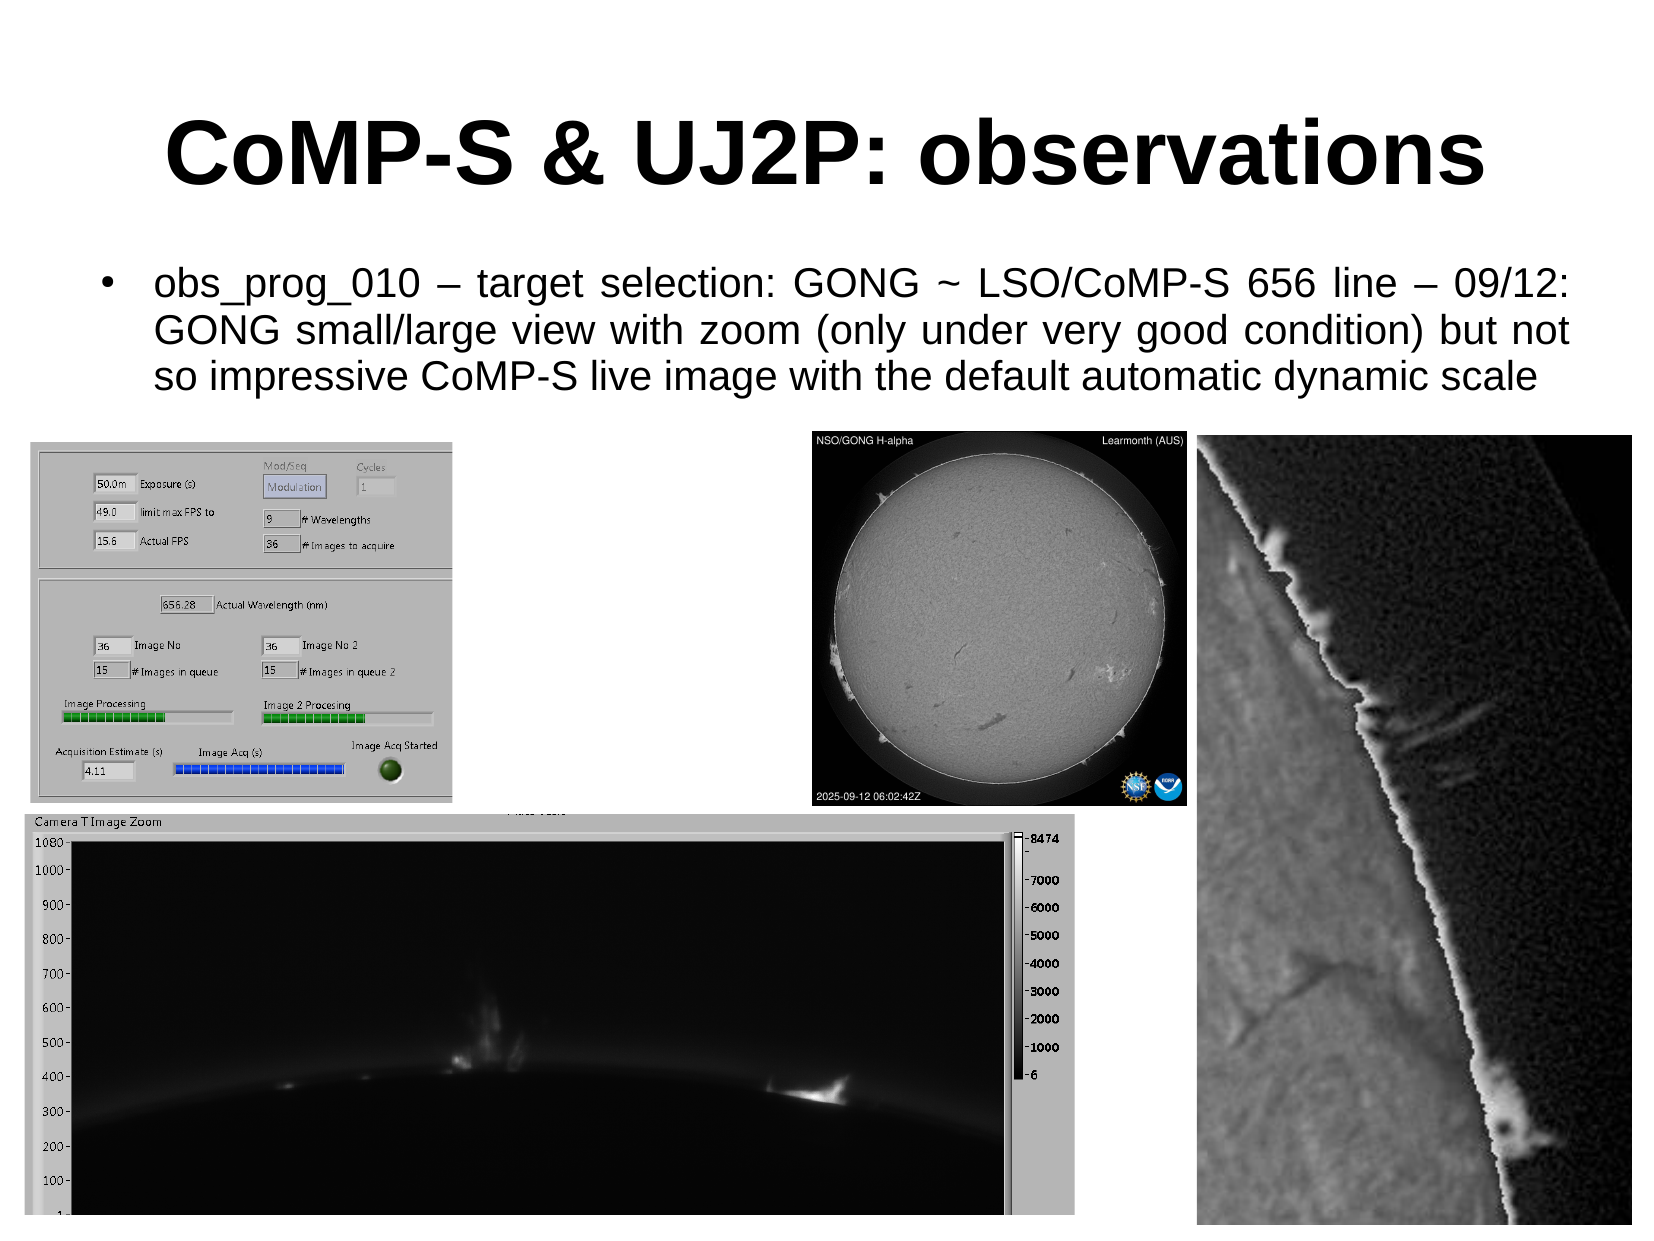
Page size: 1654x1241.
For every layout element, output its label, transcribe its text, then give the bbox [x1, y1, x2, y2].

list obs_prog_010 – target selection: GONG ~ LSO/CoMP-S 656 line – 09/12: GONG small/large view with zoom (only under very good condition) but not so impressive CoMP-S live image with the default automatic dynamic scale [82, 183, 1571, 1126]
picture [812, 431, 1187, 806]
picture [30, 442, 453, 803]
picture [24, 814, 1075, 1235]
title CoMP-S & UJ2P: observations [82, 49, 1571, 183]
picture [1196, 435, 1632, 1225]
